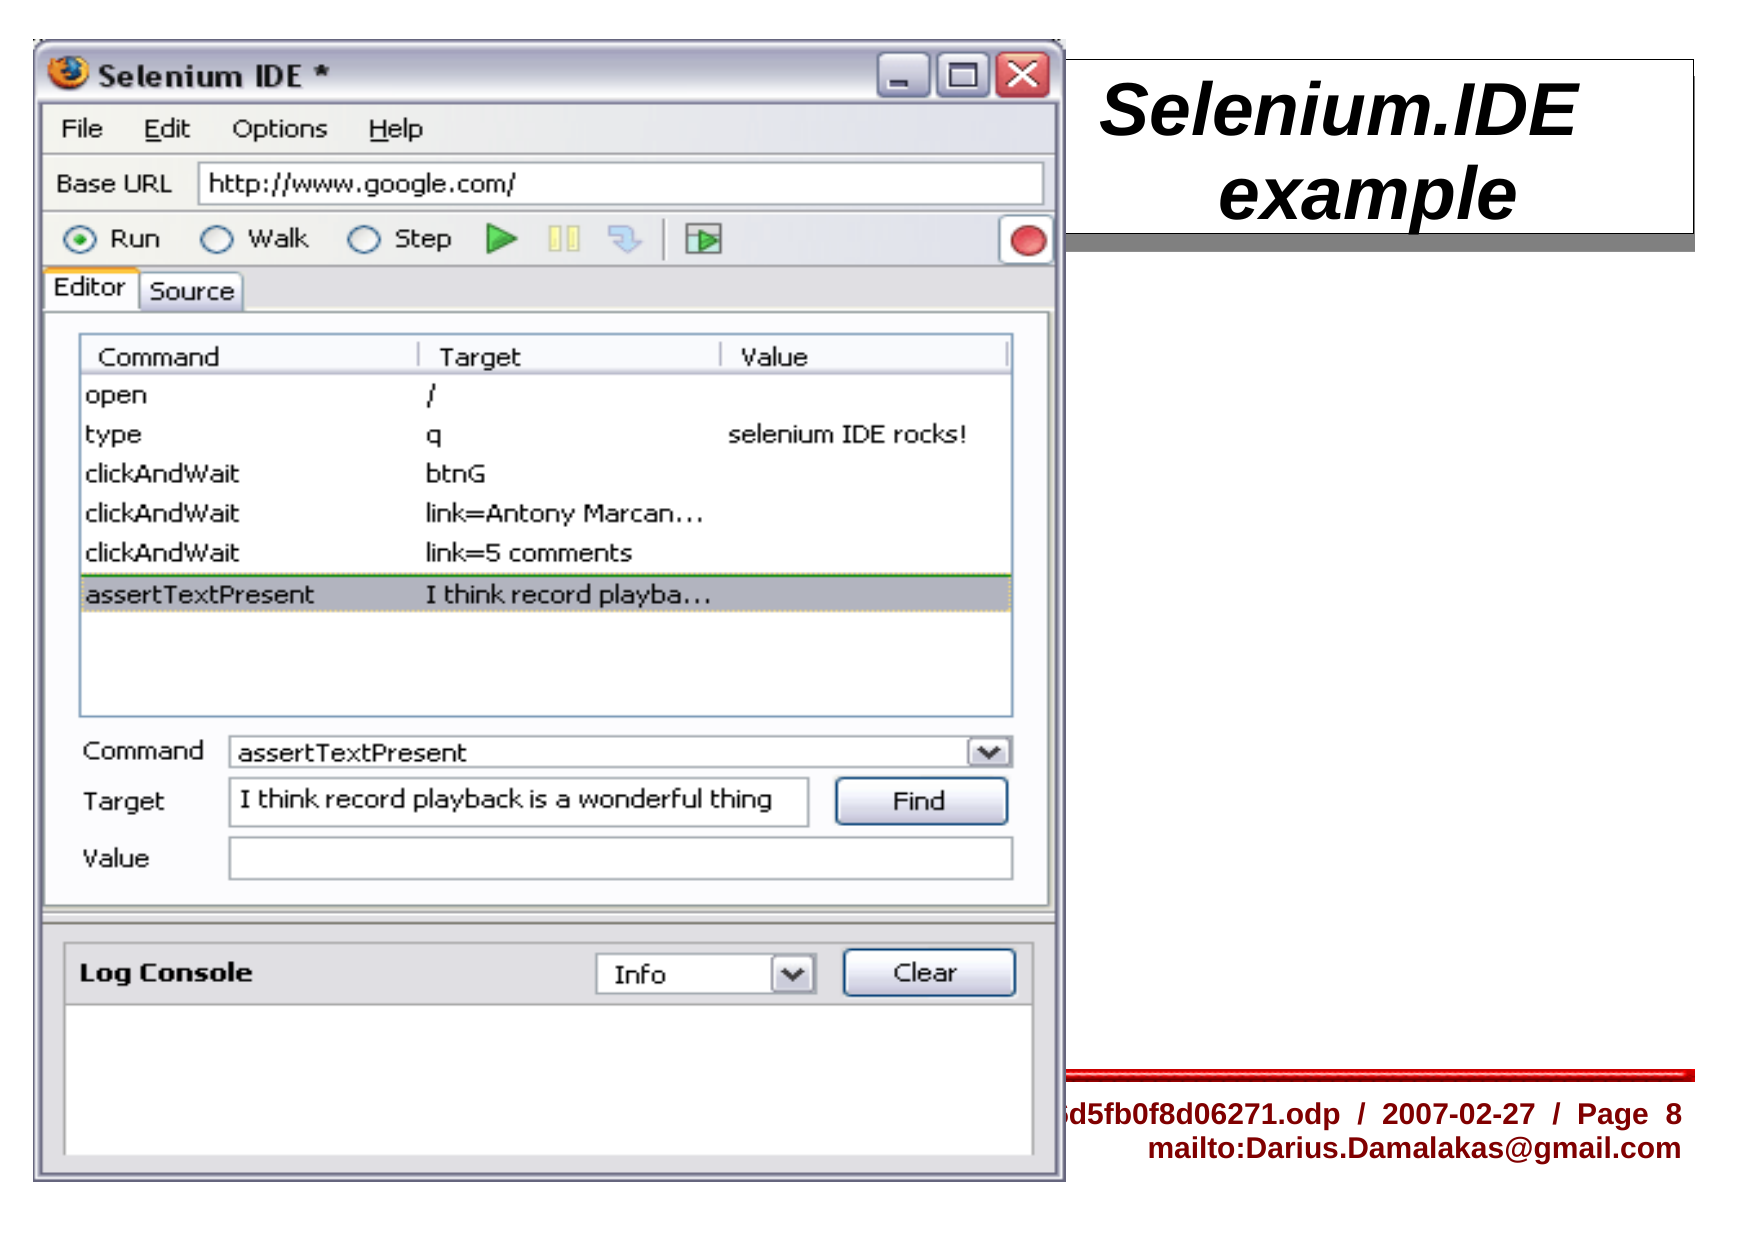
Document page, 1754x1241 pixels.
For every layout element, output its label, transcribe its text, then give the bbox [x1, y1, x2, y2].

title Selenium.IDE example [1066, 59, 1695, 244]
picture [33, 39, 1695, 1182]
